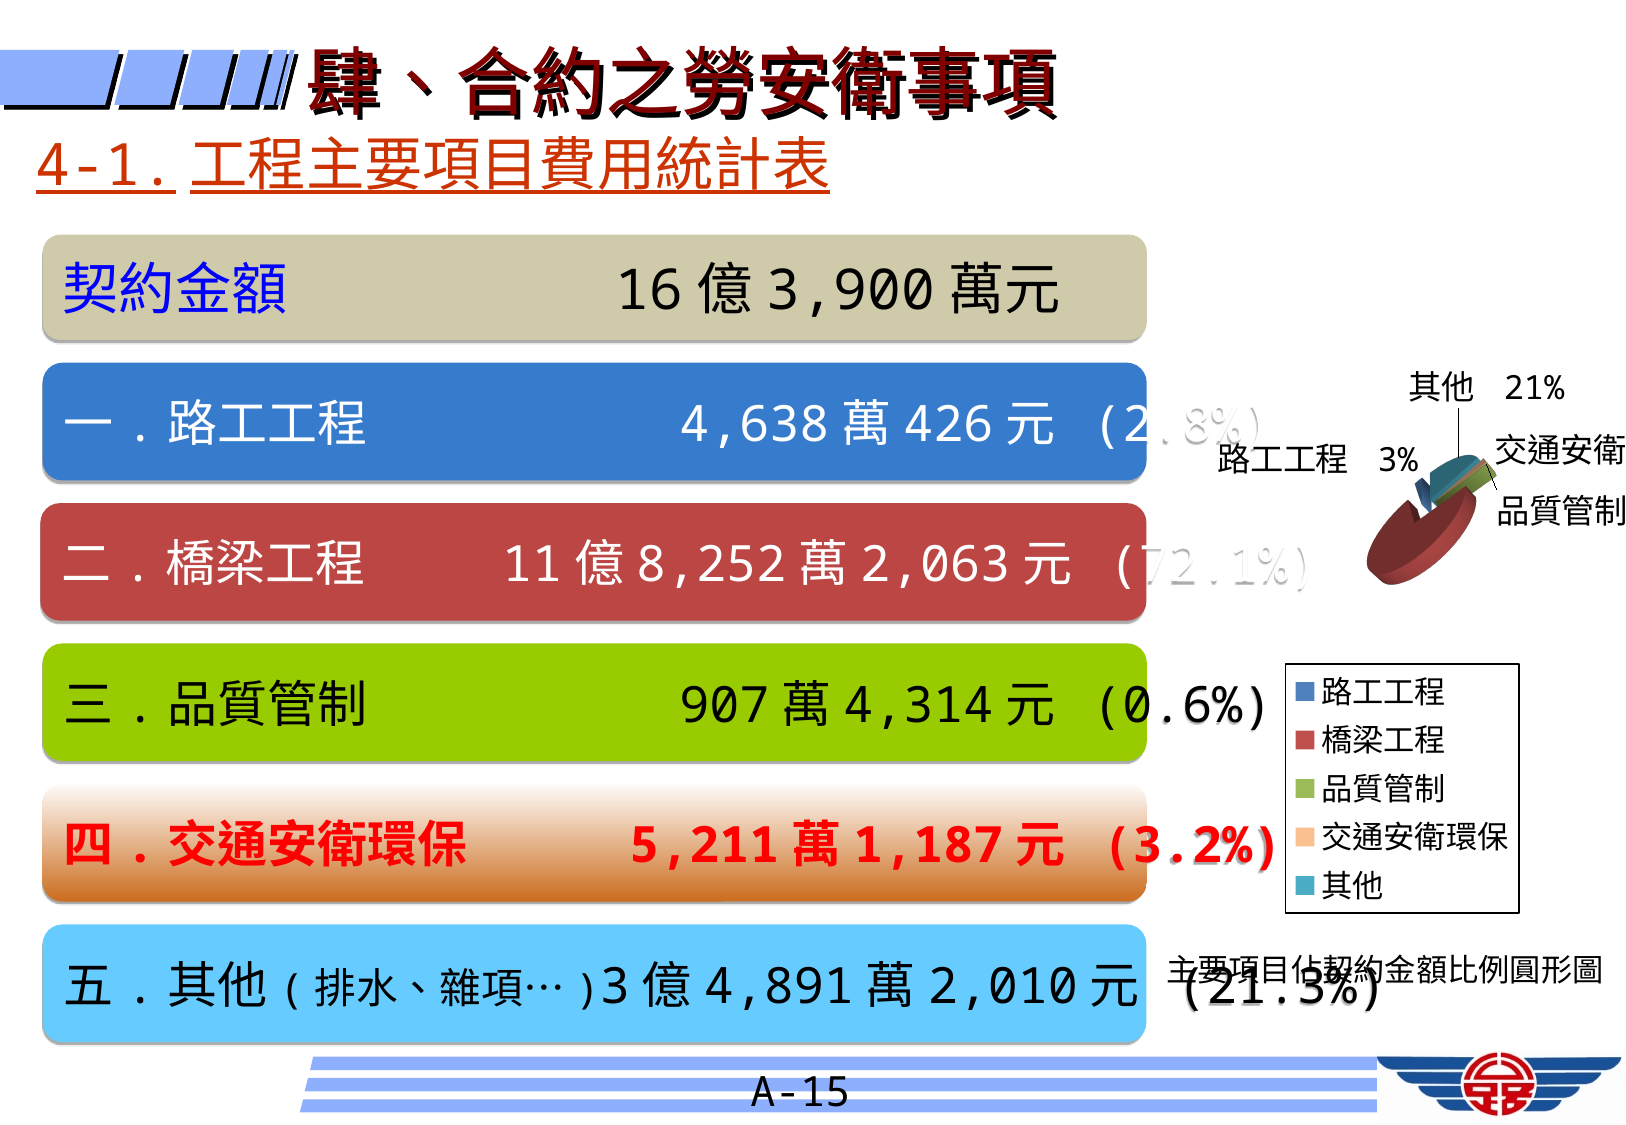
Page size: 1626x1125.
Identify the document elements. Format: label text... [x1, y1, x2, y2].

text_box 主要項目佔契約金額比例圓形圖 [1151, 942, 1620, 996]
text_box 四.交通安衛環保 5,211萬1,187元 (3.2%) [42, 783, 1001, 902]
text_box 一.路工工程 4,638萬426元 (2.8%) [42, 362, 1001, 481]
text_box 三.品質管制 907萬4,314元 (0.6%) [42, 643, 1001, 761]
text_box 二.橋梁工程 11億8,252萬2,063元 (72.1%) [40, 503, 1001, 621]
text_box 契約金額 16億3,900萬元 [42, 234, 1001, 340]
chart [1001, 155, 1625, 998]
text_box 4-1.工程主要項目費用統計表 [20, 119, 1135, 192]
text_box 五.其他(排水、雜項…)3億4,891萬2,010元 (21.3%) [42, 924, 1147, 1043]
text_box 肆、合約之勞安衛事項 [291, 27, 1430, 140]
